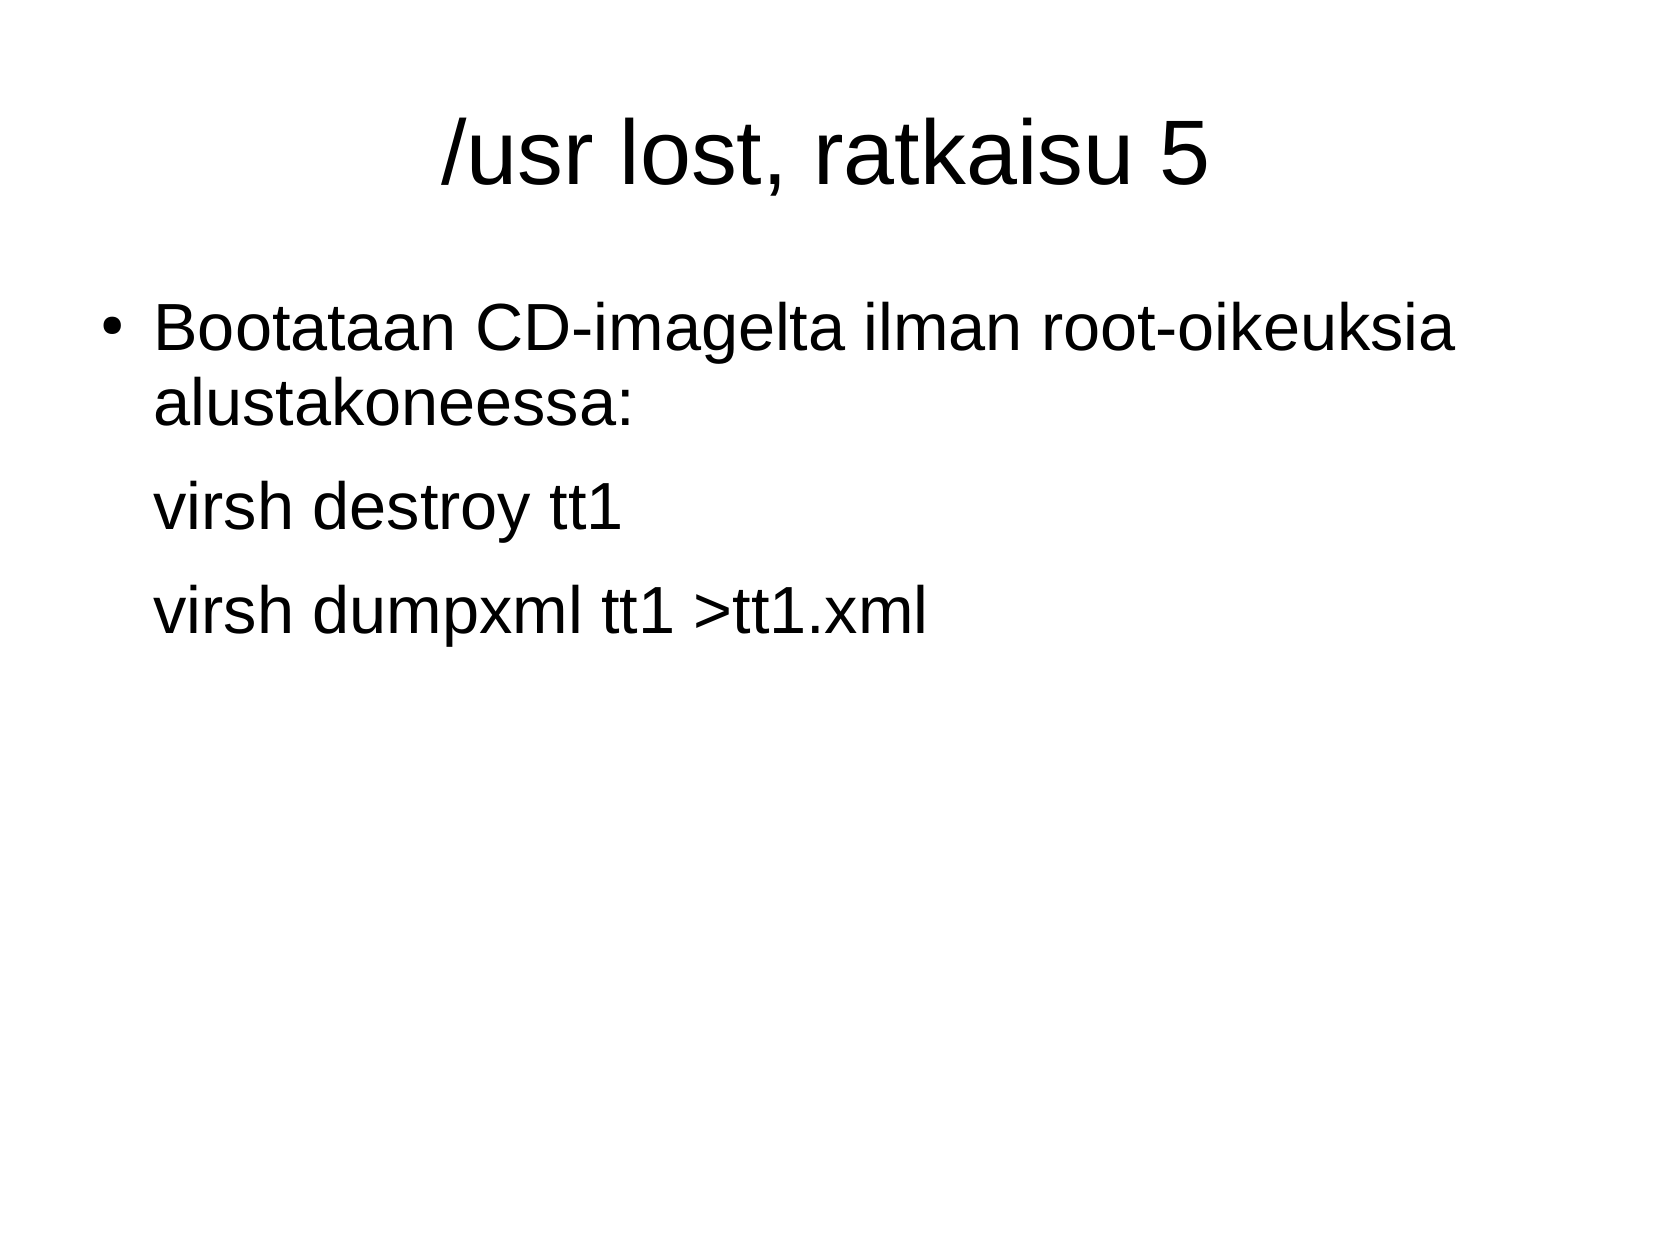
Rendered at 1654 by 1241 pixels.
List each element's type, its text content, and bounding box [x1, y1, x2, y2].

list Bootataan CD-imagelta ilman root-oikeuksia alustakoneessa: virsh destroy tt1 virsh dumpxml tt1 >tt1.xml [82, 290, 1571, 1010]
title /usr lost, ratkaisu 5 [82, 49, 1571, 257]
